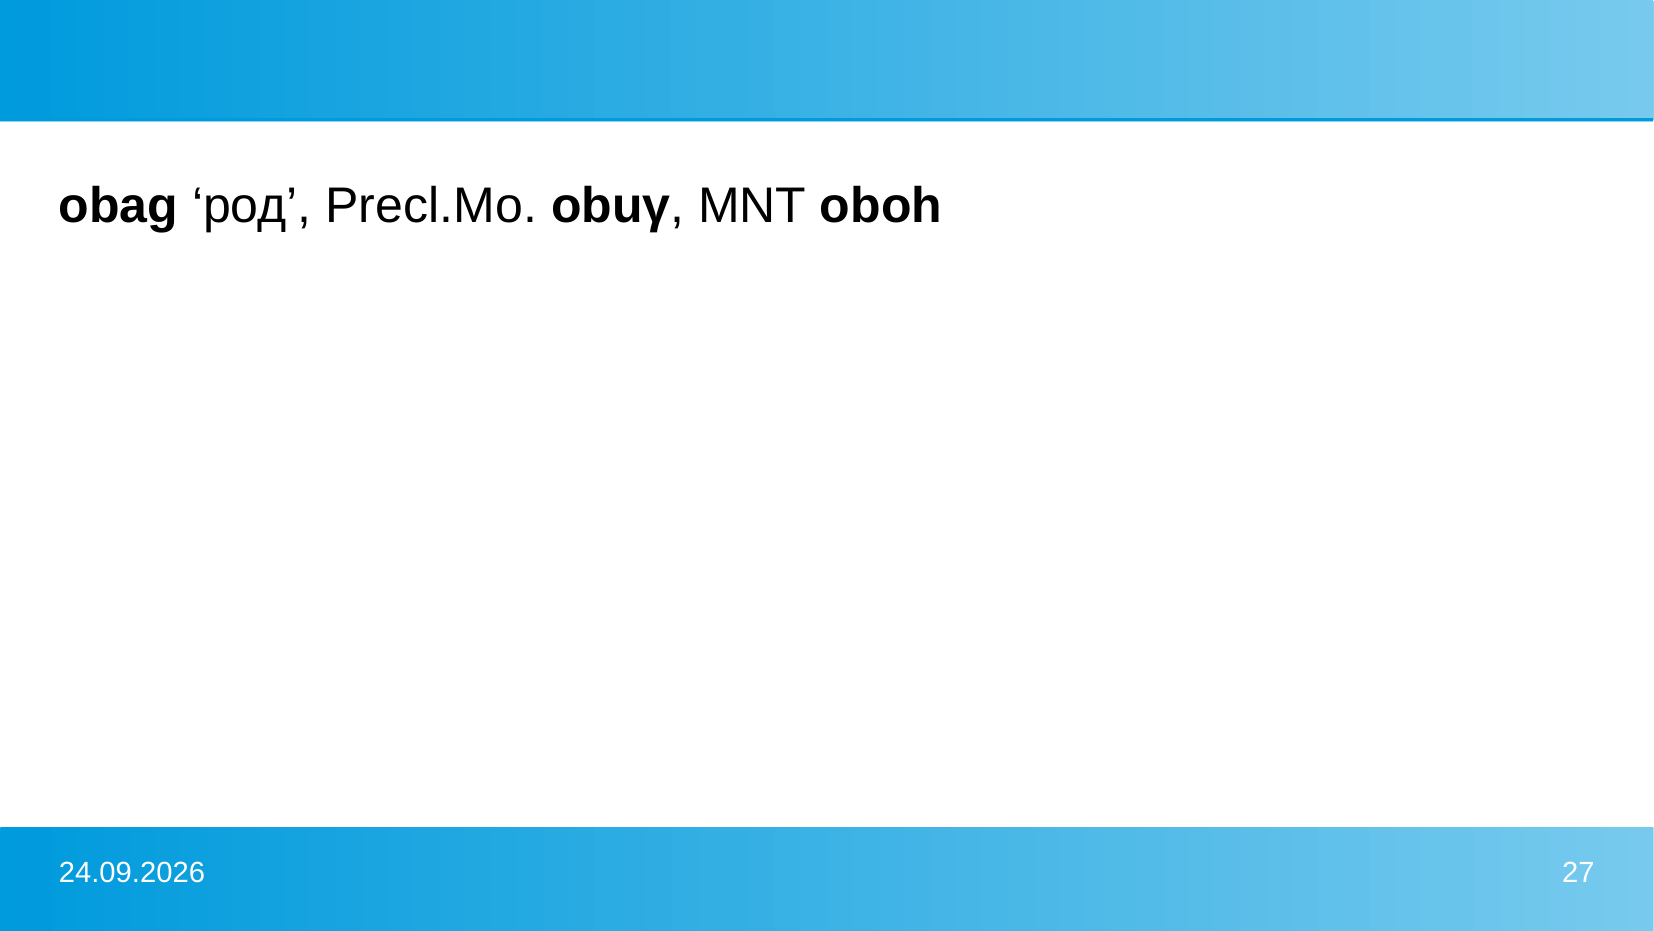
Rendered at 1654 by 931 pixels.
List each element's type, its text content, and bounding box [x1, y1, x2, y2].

list obag ‘род’, Precl.Mo. obuγ, MNT oboh [59, 177, 1595, 768]
